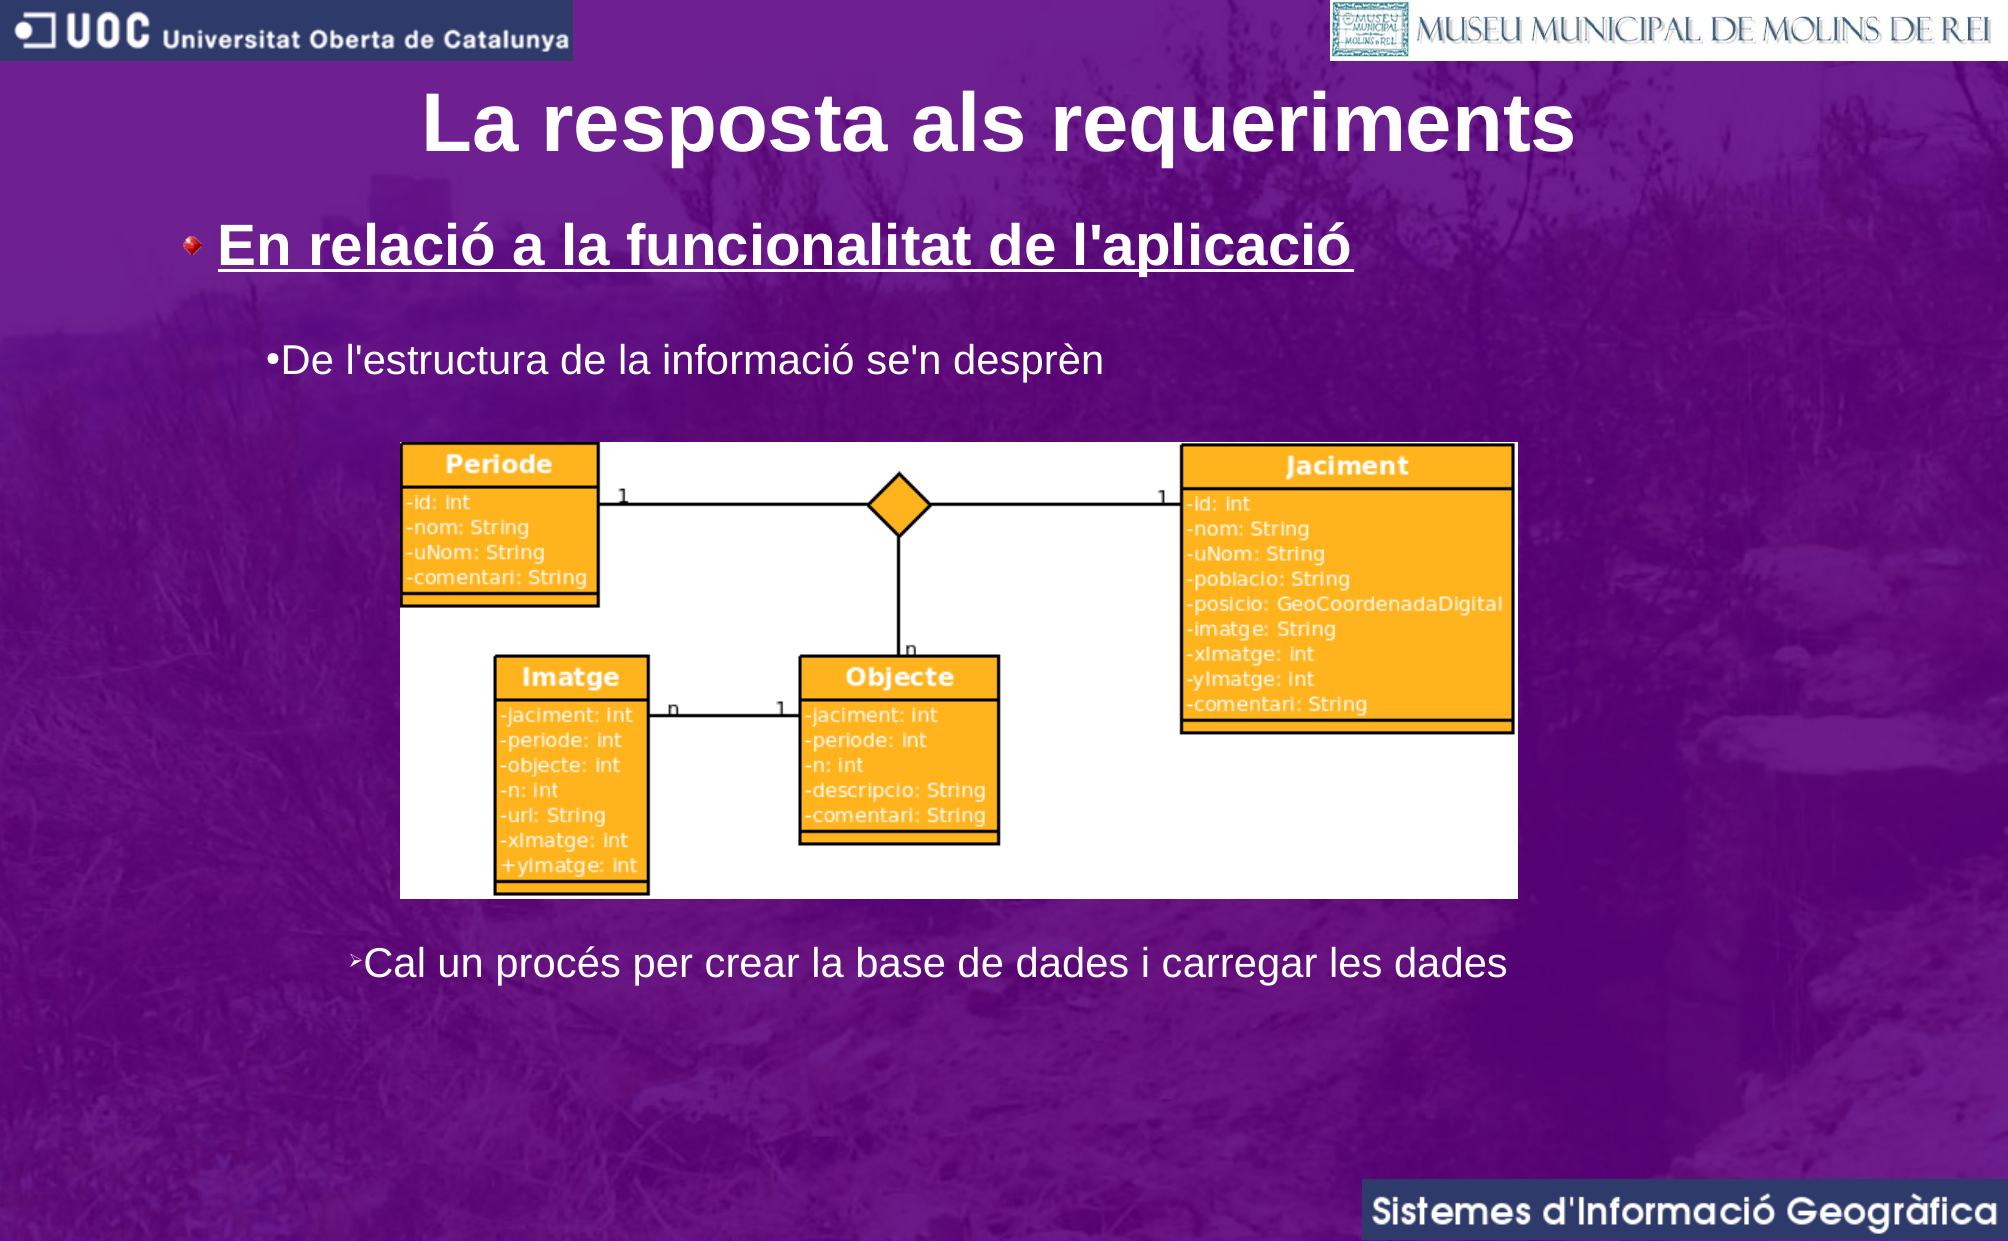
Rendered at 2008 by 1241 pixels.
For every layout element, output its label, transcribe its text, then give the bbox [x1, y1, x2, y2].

text_box La resposta als requeriments [388, 69, 1593, 178]
picture [0, 0, 2008, 1241]
text_box Cal un procés per crear la base de dades i carregar les dades [333, 932, 1524, 994]
text_box De l'estructura de la informació se'n desprèn [250, 329, 1120, 391]
text_box En relació a la funcionalitat de l'aplicació [168, 205, 1377, 286]
